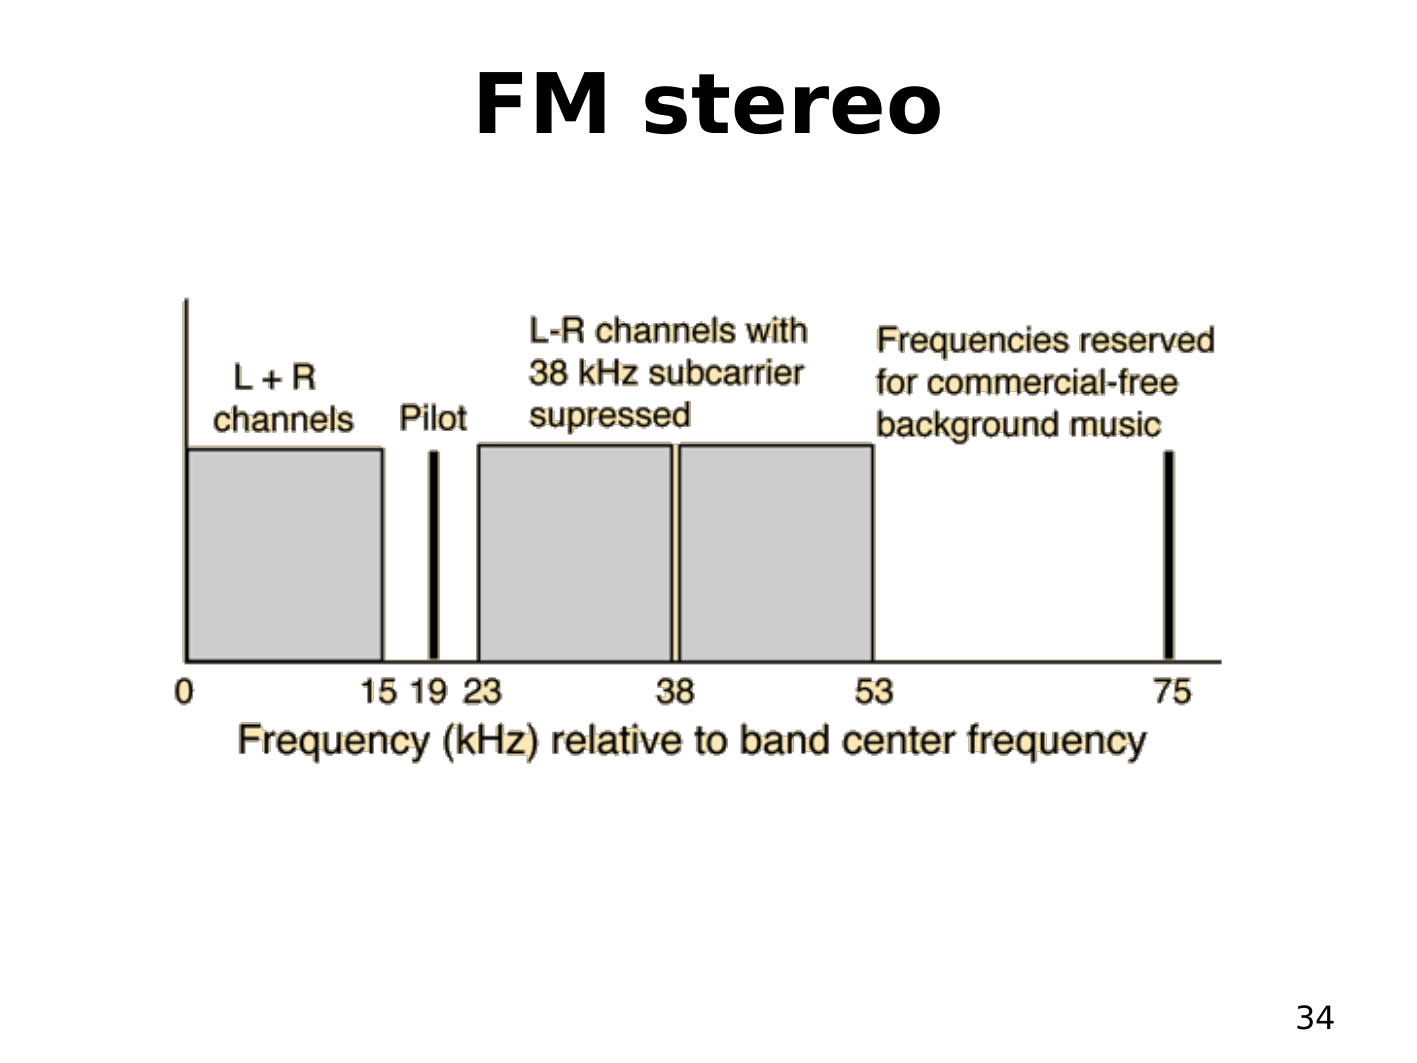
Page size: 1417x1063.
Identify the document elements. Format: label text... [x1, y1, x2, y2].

picture [123, 248, 1294, 865]
title FM stereo [70, 42, 1346, 168]
